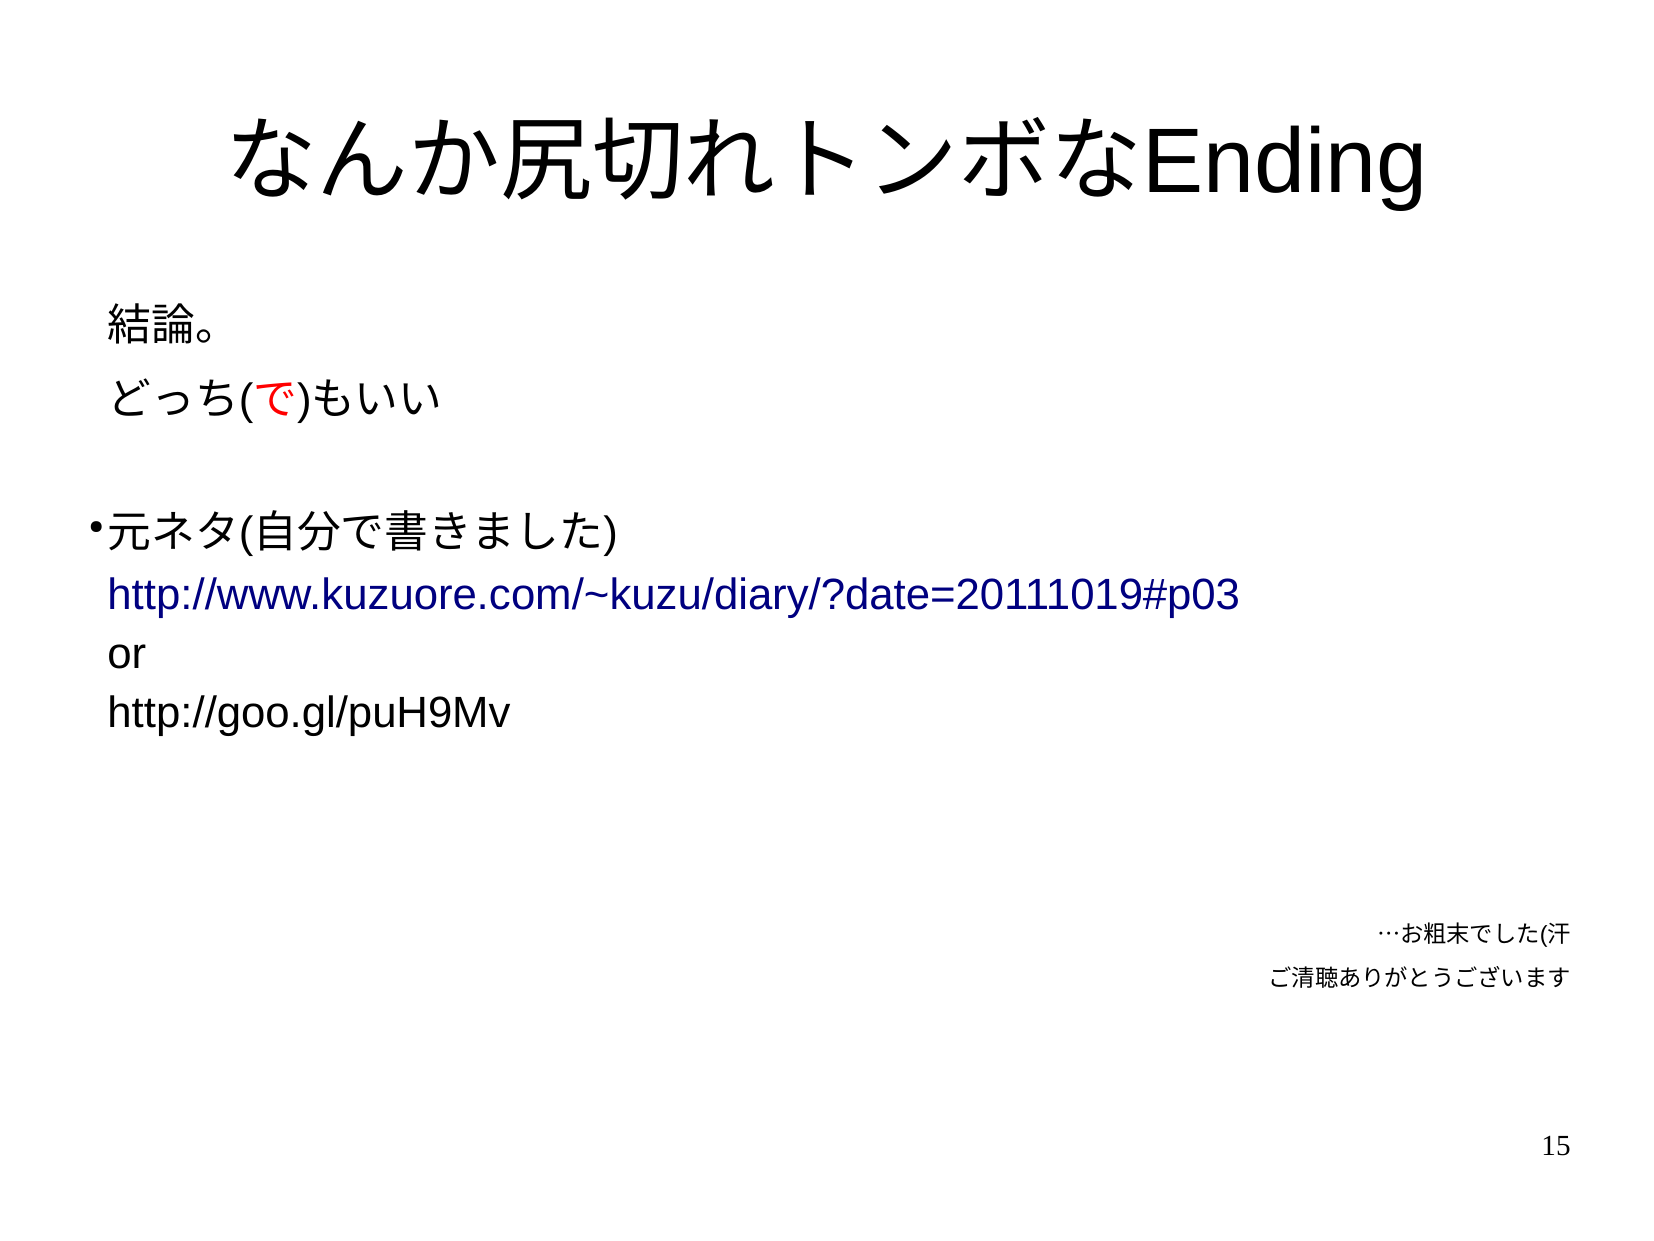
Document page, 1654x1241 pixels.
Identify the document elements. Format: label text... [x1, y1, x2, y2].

title なんか尻切れトンボなEnding [82, 49, 1571, 257]
list 結論。 どっち(で)もいい 元ネタ(自分で書きました) http://www.kuzuore.com/~kuzu/diary/?date=20111019#p03 or http://goo.gl/puH9Mv …お粗末でした(汗 ご清聴ありがとうございます [82, 290, 1571, 1010]
